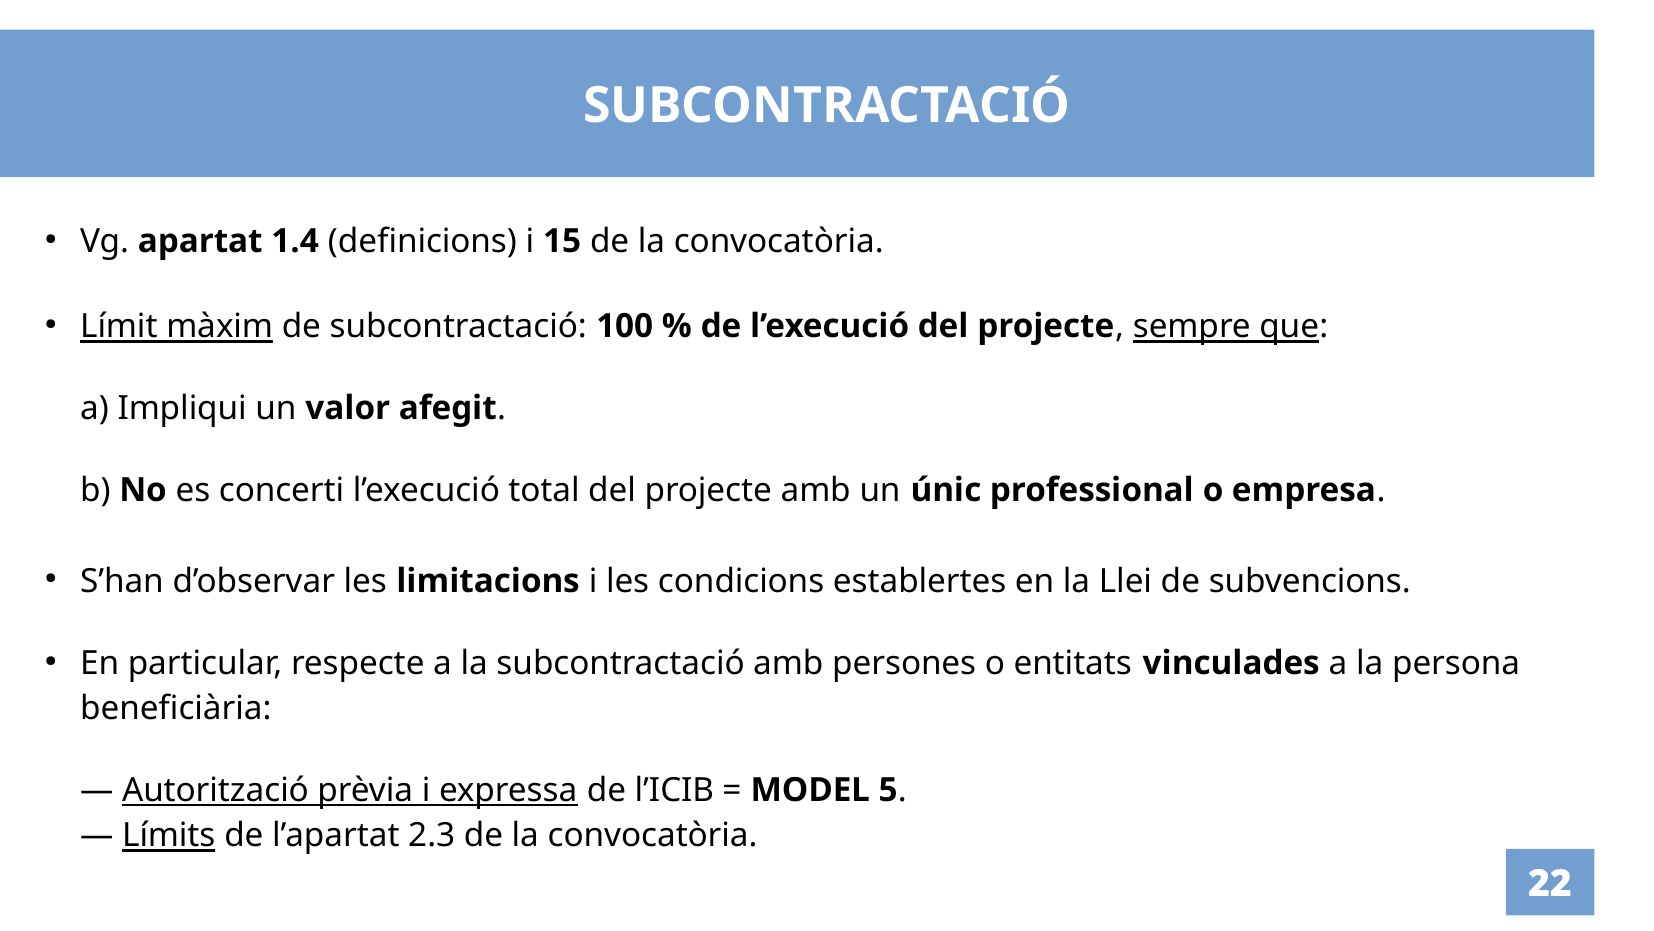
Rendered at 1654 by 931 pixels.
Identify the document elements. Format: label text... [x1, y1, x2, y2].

text_box Vg. apartat 1.4 (definicions) i 15 de la convocatòria. Límit màxim de subcontractació: 100 % de l’execució del projecte, sempre que: a) Impliqui un valor afegit. b) No es concerti l’execució total del projecte amb un únic professional o empresa. S’han d’observar les limitacions i les condicions establertes en la Llei de subvencions. En particular, respecte a la subcontractació amb persones o entitats vinculades a la persona beneficiària: ― Autorització prèvia i expressa de l’ICIB = MODEL 5. ― Límits de l’apartat 2.3 de la convocatòria. [30, 210, 1546, 931]
title SUBCONTRACTACIÓ [59, 44, 1595, 163]
